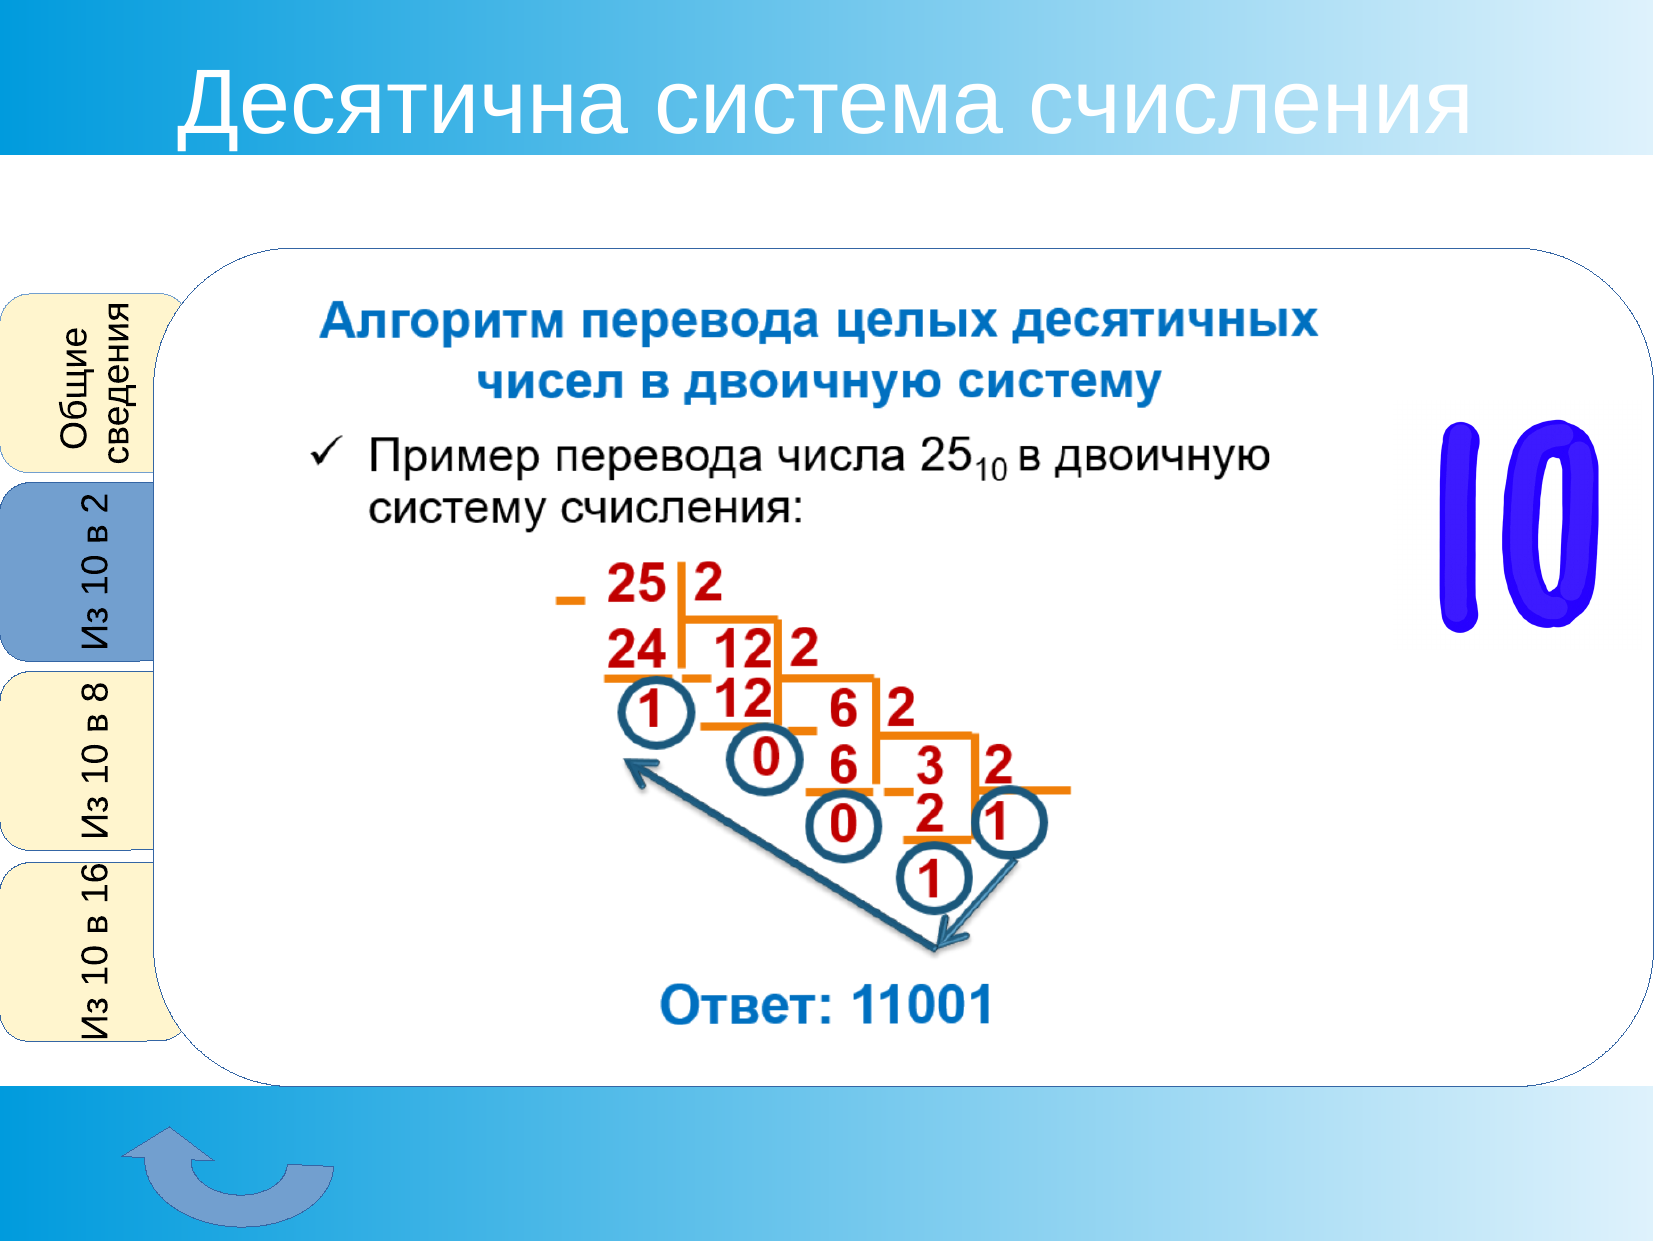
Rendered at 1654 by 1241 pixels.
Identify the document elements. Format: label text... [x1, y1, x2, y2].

text_box Из 10 в 8 [0, 671, 153, 851]
title Десятична система счисления [82, 49, 1571, 155]
text_box Из 10 в 2 [0, 482, 153, 662]
text_box Общие сведения [0, 293, 181, 473]
picture [1393, 400, 1642, 650]
text_box Из 10 в 16 [0, 862, 181, 1042]
text_box [153, 248, 1654, 1087]
picture [294, 289, 1352, 1041]
text_box [121, 1126, 334, 1228]
